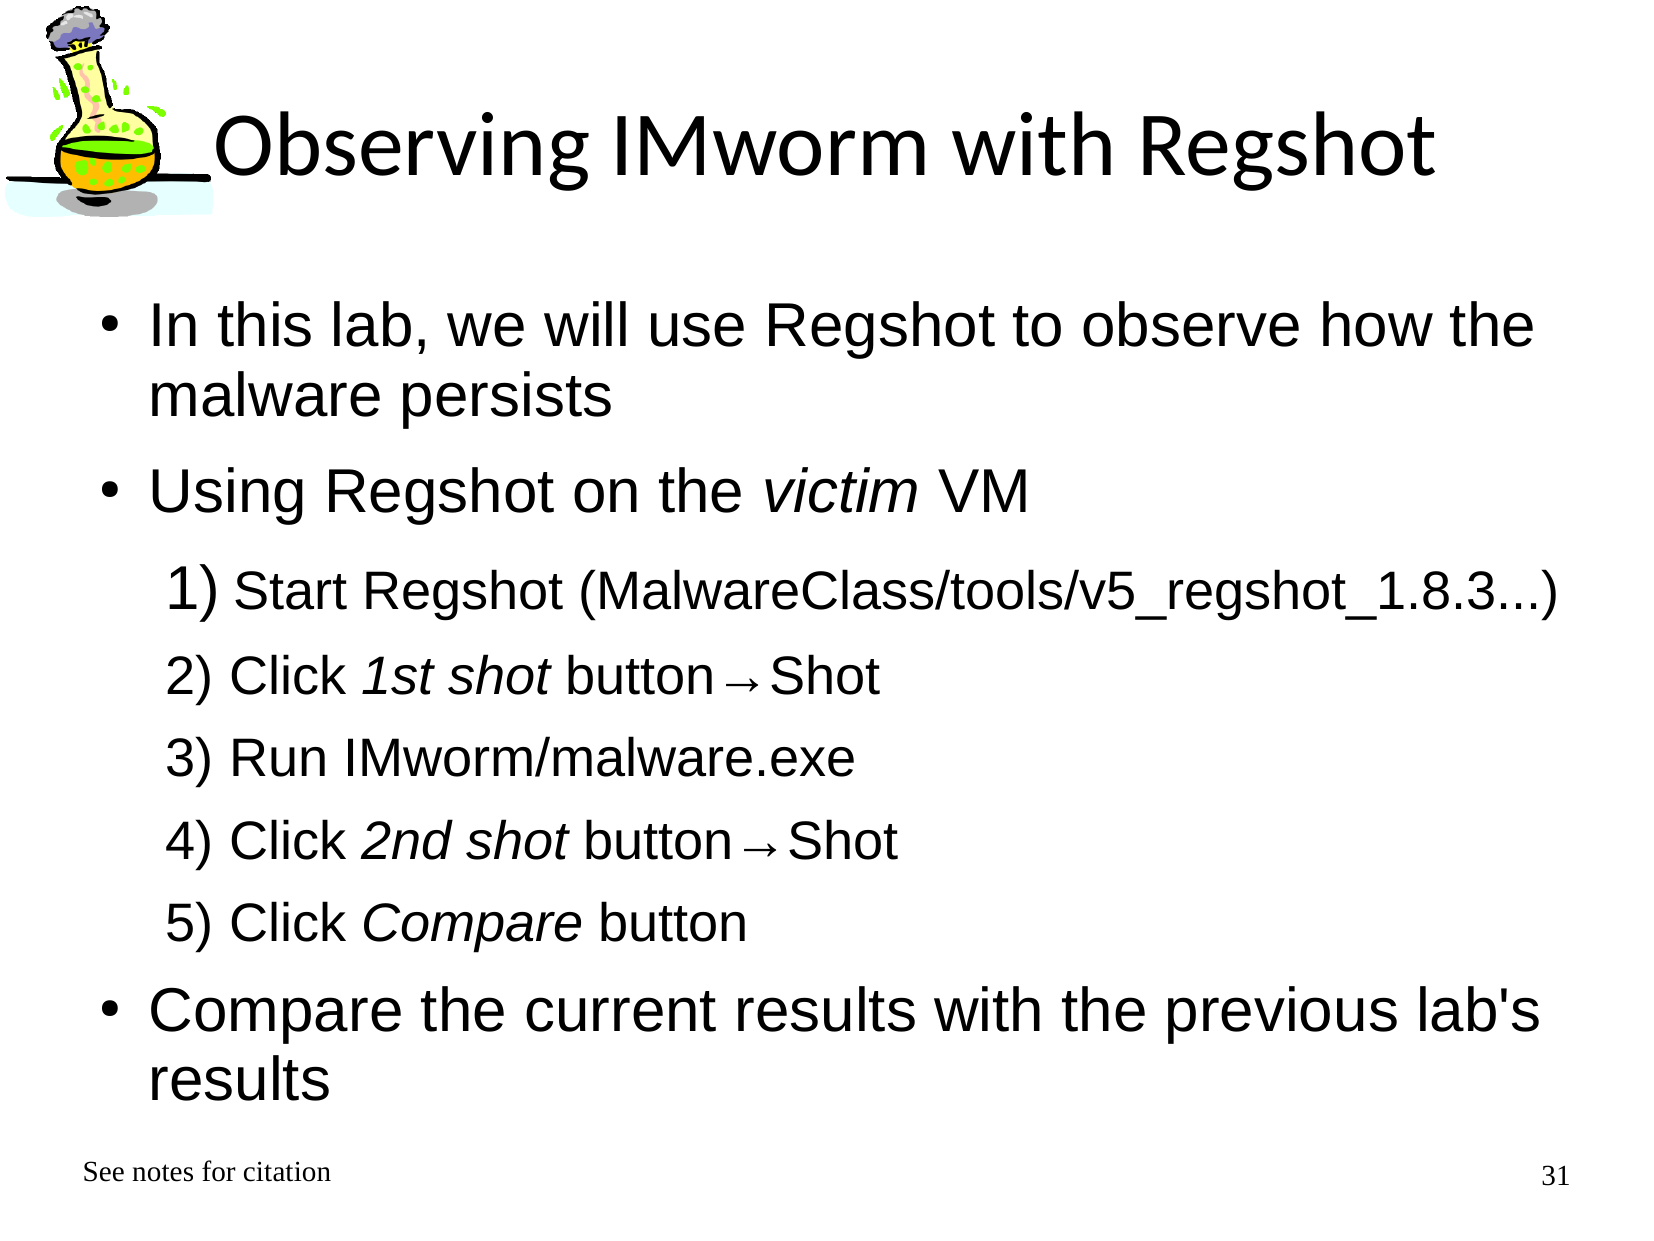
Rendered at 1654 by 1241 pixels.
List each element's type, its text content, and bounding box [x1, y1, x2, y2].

picture [5, 6, 213, 217]
list In this lab, we will use Regshot to observe how the malware persists Using Regshot on the victim VM Start Regshot (MalwareClass/tools/v5_regshot_1.8.3...) Click 1st shot button→Shot Run IMworm/malware.exe Click 2nd shot button→Shot Click Compare button Compare the current results with the previous lab's results [82, 290, 1576, 1126]
title Observing IMworm with Regshot [82, 49, 1571, 257]
